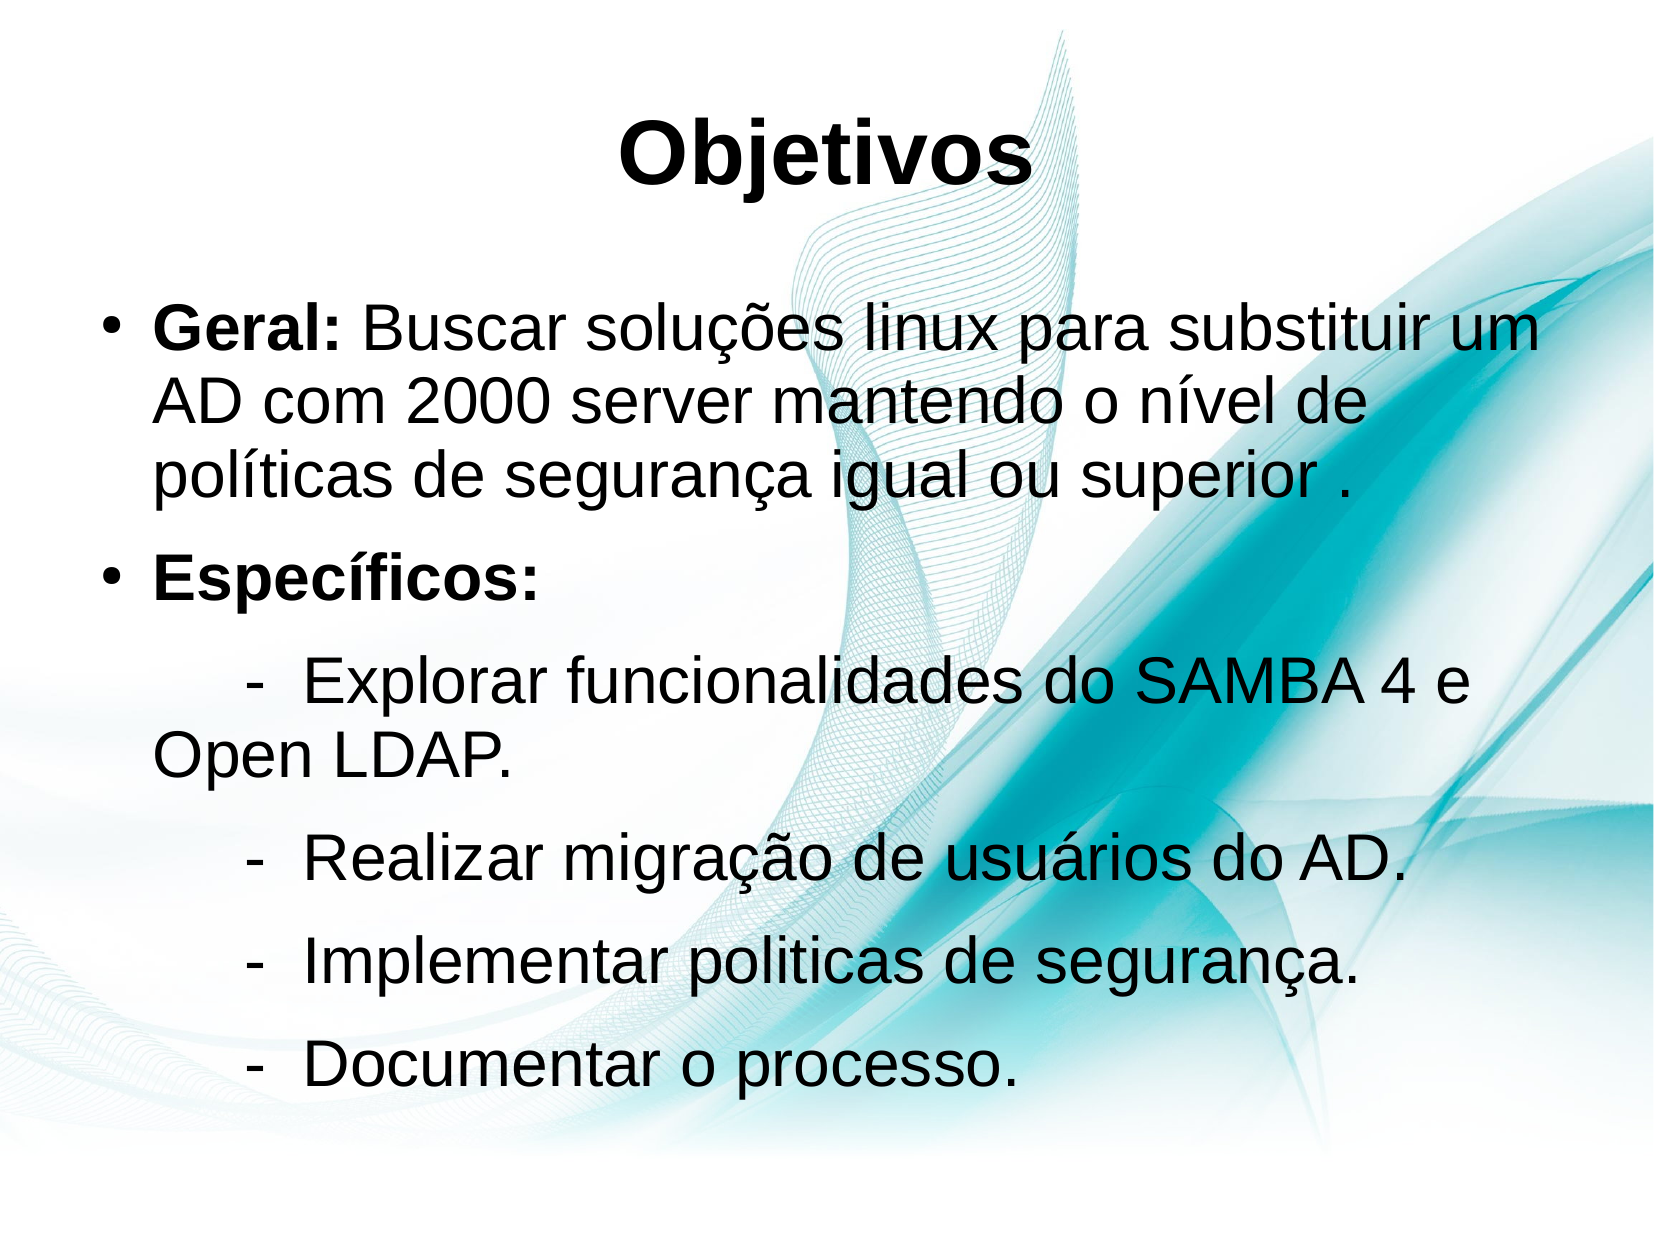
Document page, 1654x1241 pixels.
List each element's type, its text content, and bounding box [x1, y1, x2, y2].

title Objetivos [82, 56, 1571, 250]
picture [0, 29, 1654, 1184]
list Geral: Buscar soluções linux para substituir um AD com 2000 server mantendo o nível de políticas de segurança igual ou superior . Específicos: - Explorar funcionalidades do SAMBA 4 e Open LDAP. - Realizar migração de usuários do AD. - Implementar politicas de segurança. - Documentar o processo. [82, 290, 1571, 1109]
